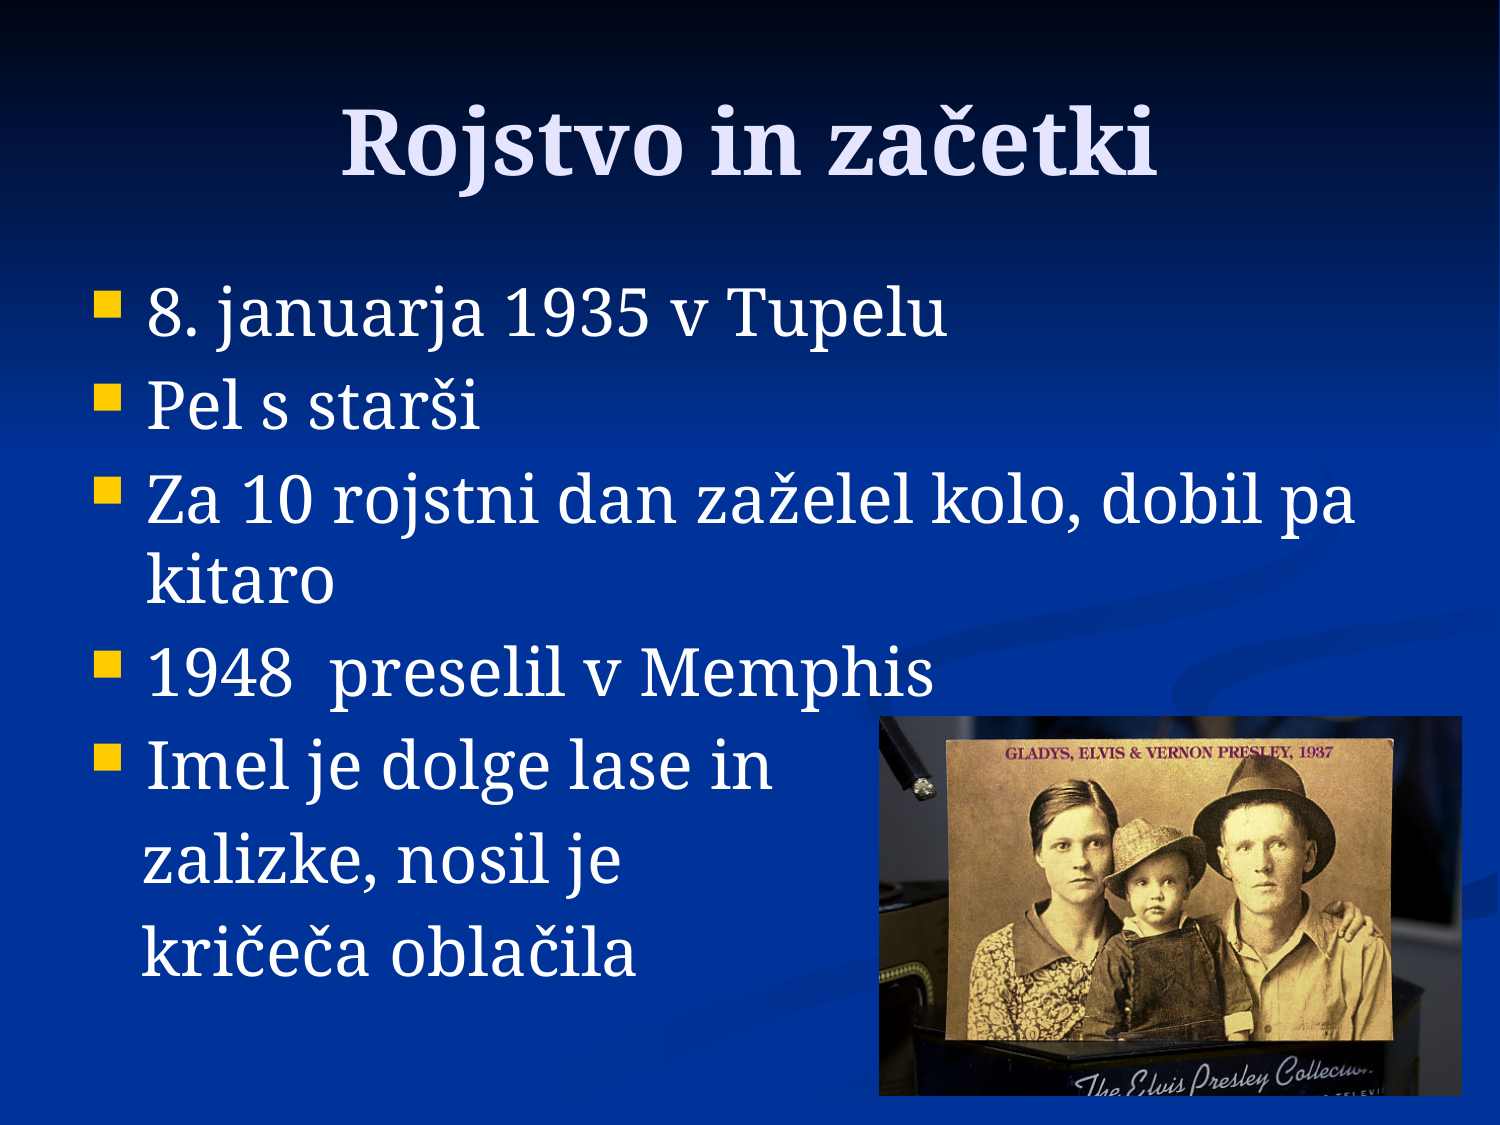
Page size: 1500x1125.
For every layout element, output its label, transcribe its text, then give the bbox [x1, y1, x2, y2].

list 8. januarja 1935 v Tupelu Pel s starši Za 10 rojstni dan zaželel kolo, dobil pa kitaro 1948 preselil v Memphis Imel je dolge lase in zalizke, nosil je kričeča oblačila [75, 262, 1425, 1005]
picture [879, 716, 1462, 1096]
title Rojstvo in začetki [75, 45, 1425, 233]
